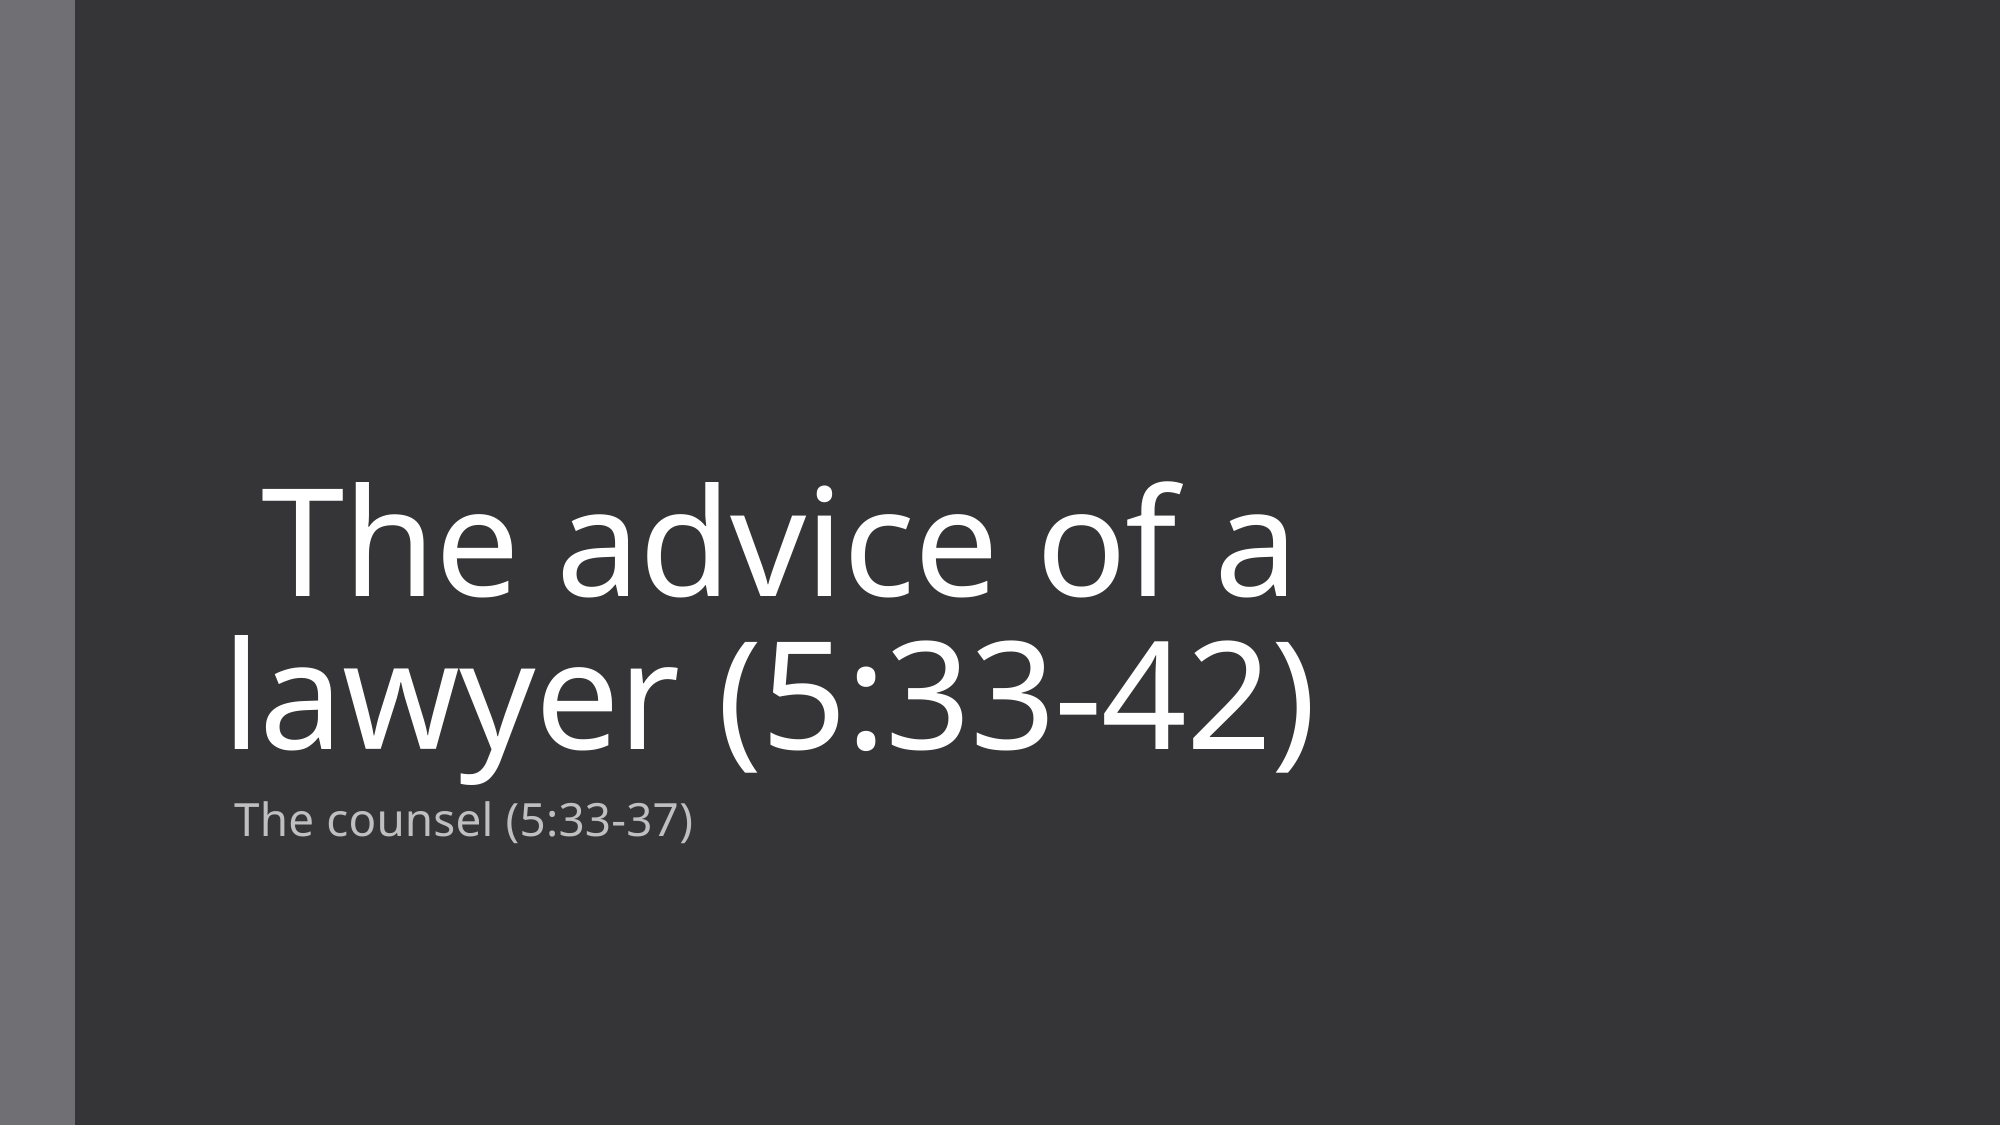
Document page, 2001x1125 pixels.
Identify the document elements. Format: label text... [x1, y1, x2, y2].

title The advice of a lawyer (5:33-42) [206, 124, 1752, 787]
subtitle The counsel (5:33-37) [206, 787, 1752, 1066]
